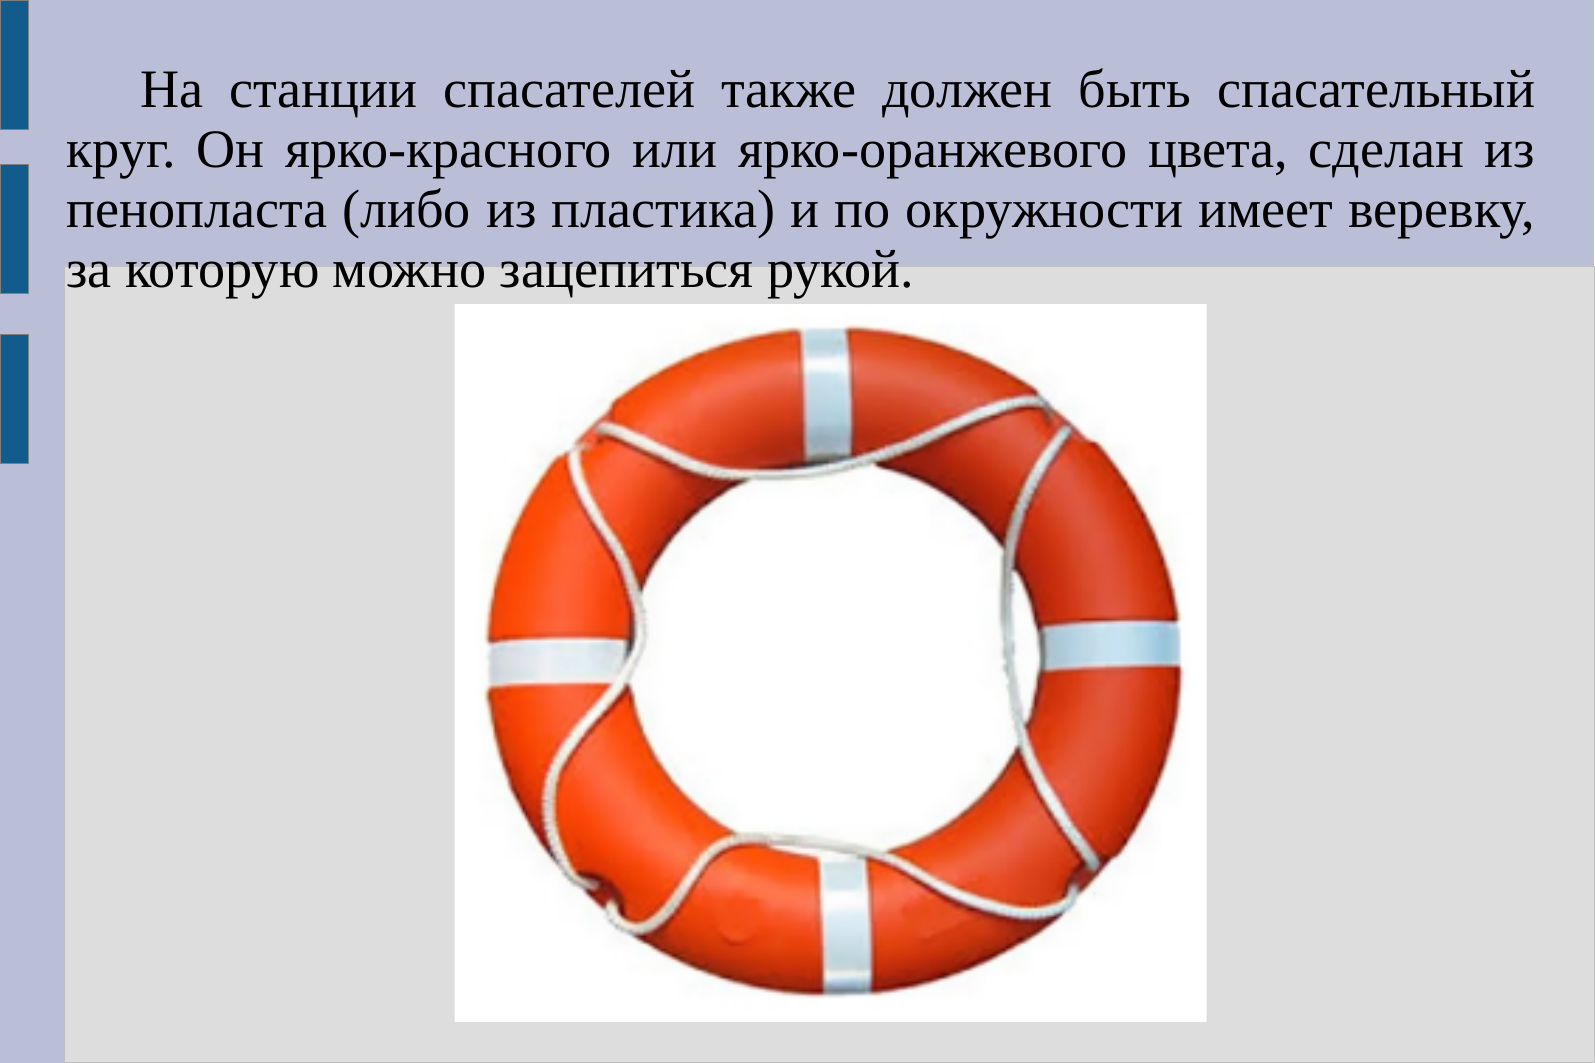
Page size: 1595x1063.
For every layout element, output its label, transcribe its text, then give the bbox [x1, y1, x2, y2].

text_box На станции спасателей также должен быть спасательный круг. Он ярко-красного или ярко-оранжевого цвета, сделан из пенопласта (либо из пластика) и по окружности имеет веревку, за которую можно зацепиться рукой. [51, 51, 1552, 1049]
picture [454, 304, 1207, 1022]
